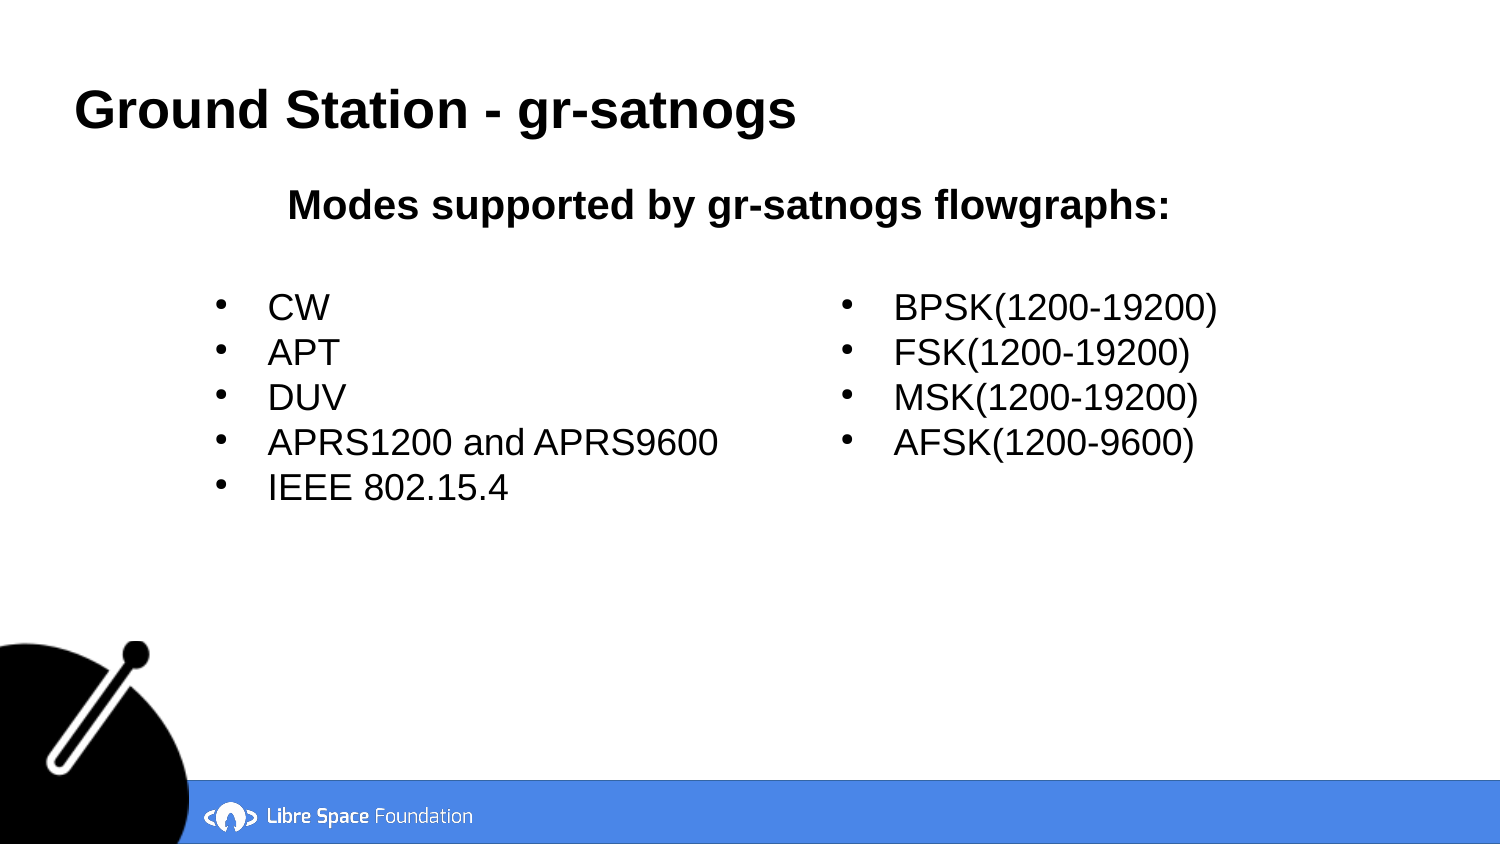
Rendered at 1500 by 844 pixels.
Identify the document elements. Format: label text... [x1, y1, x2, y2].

picture [0, 641, 189, 844]
picture [204, 802, 472, 832]
text_box CW APT DUV APRS1200 and APRS9600 IEEE 802.15.4 [181, 268, 751, 481]
text_box Modes supported by gr-satnogs flowgraphs: [201, 163, 1357, 254]
text_box BPSK(1200-19200) FSK(1200-19200) MSK(1200-19200) AFSK(1200-9600) [807, 268, 1377, 480]
title Ground Station - gr-satnogs [59, 59, 945, 153]
